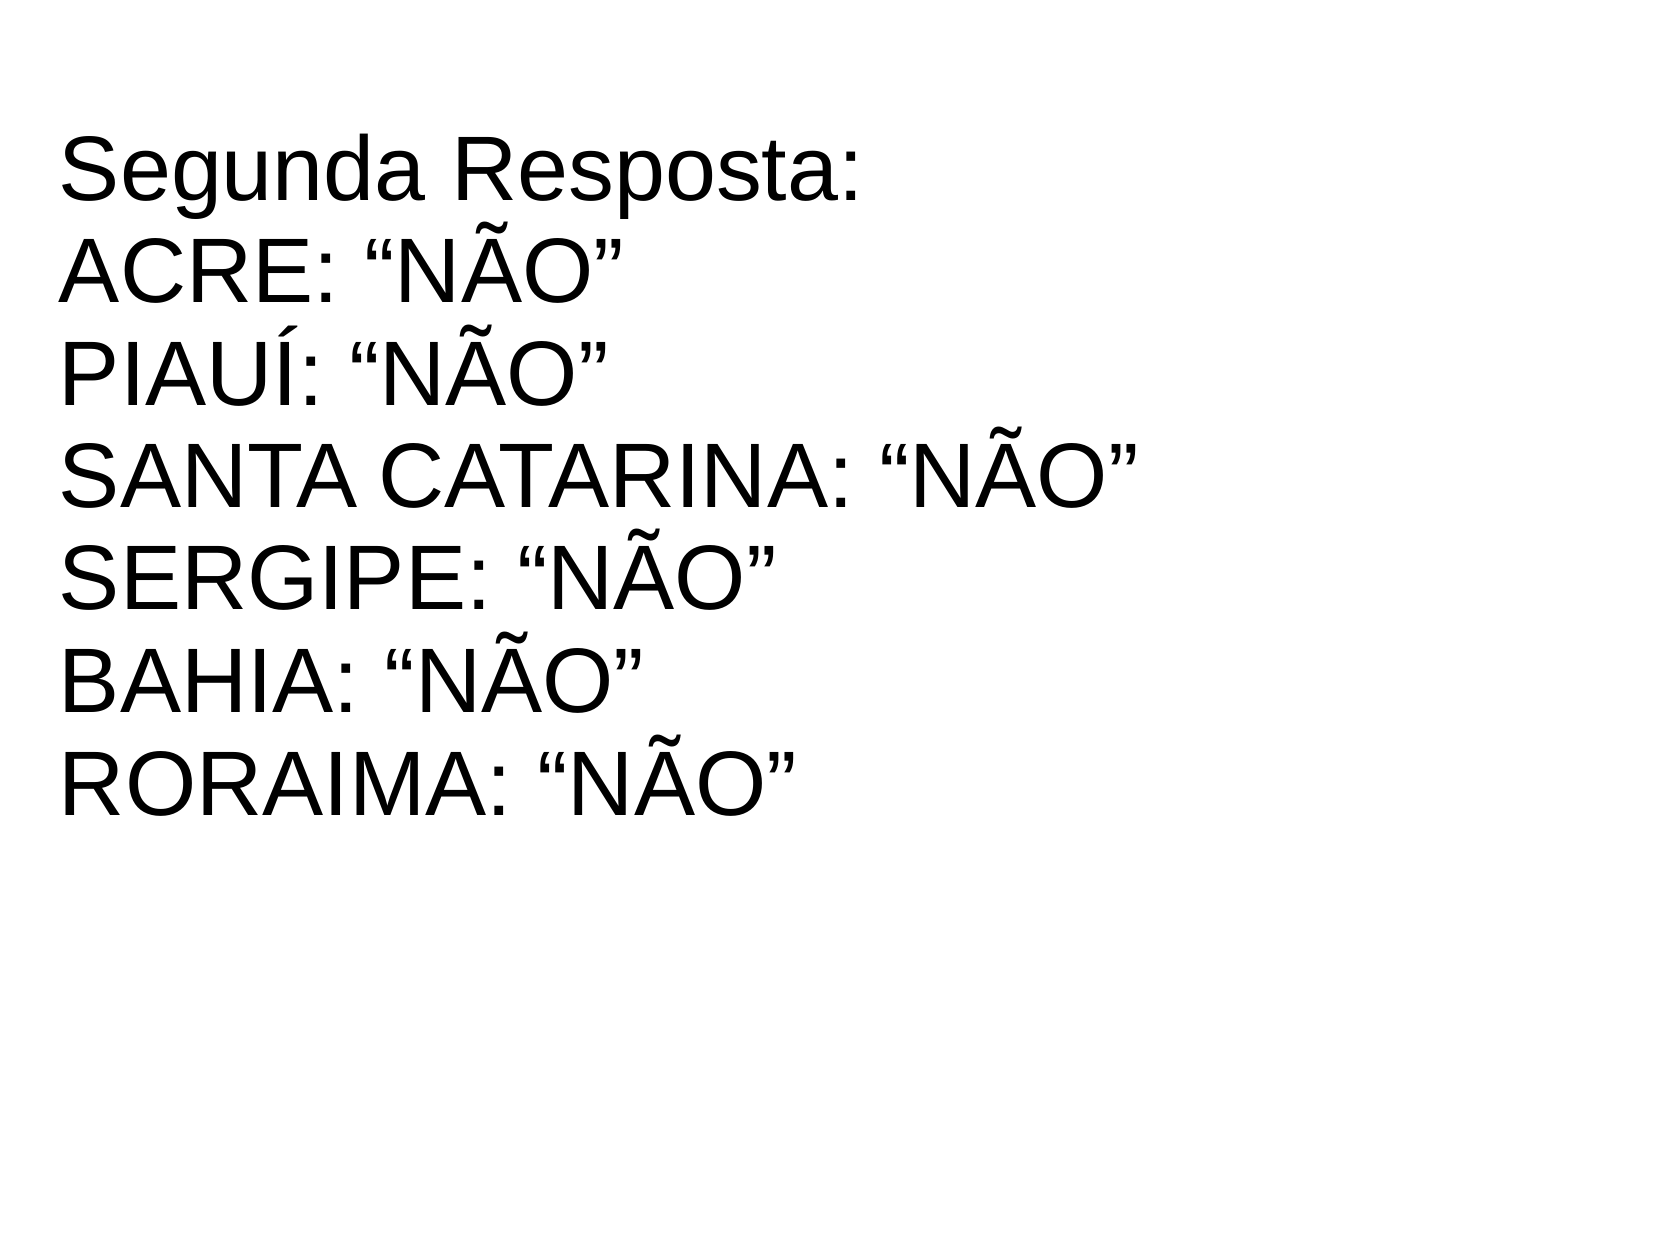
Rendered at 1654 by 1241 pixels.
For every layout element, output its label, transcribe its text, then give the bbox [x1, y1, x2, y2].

title Segunda Resposta: ACRE: “NÃO” PIAUÍ: “NÃO” SANTA CATARINA: “NÃO” SERGIPE: “NÃO” BAHIA: “NÃO” RORAIMA: “NÃO” [59, 109, 1548, 945]
